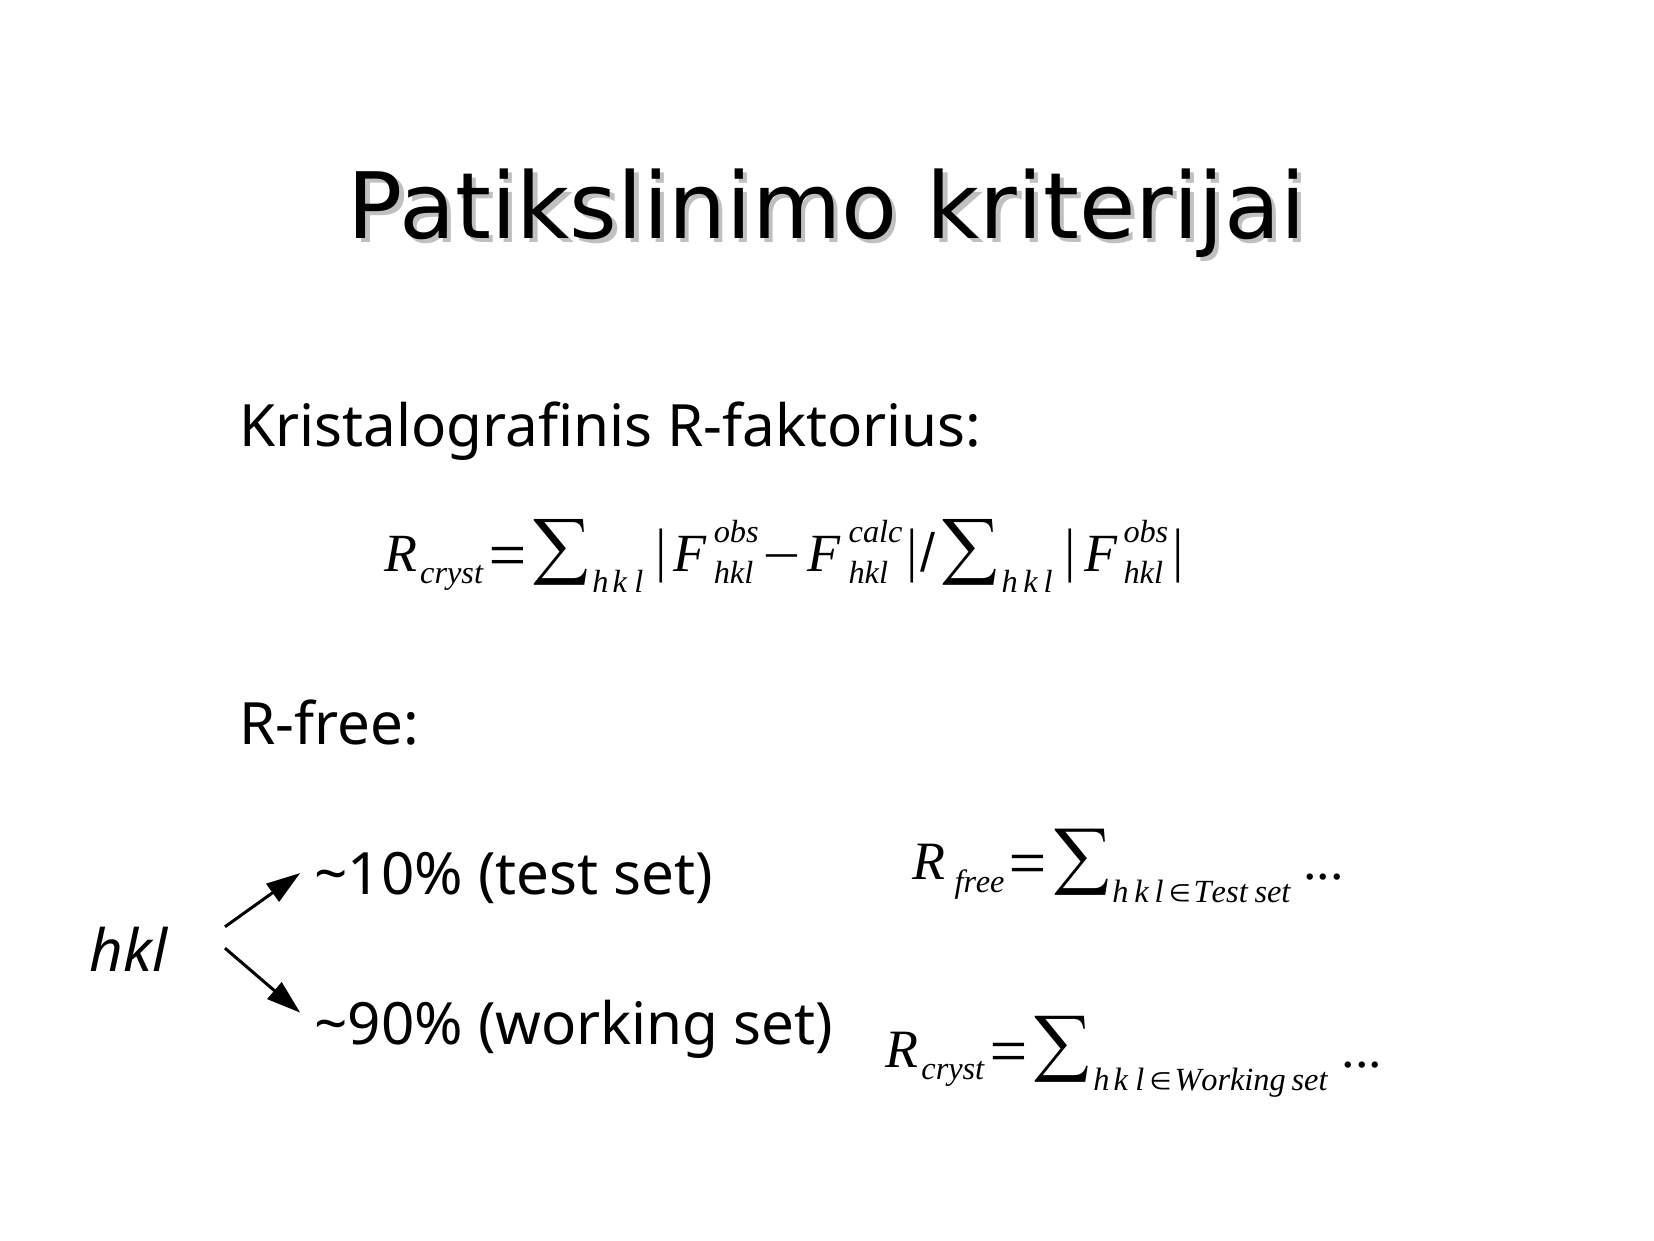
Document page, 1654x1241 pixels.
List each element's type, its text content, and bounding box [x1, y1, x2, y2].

chart [876, 1012, 1388, 1098]
text_box Kristalografinis R-faktorius: [225, 376, 1142, 462]
text_box ~90% (working set) [300, 975, 852, 1131]
text_box ~10% (test set) [300, 825, 783, 911]
chart [903, 825, 1351, 910]
title Patikslinimo kriterijai [121, 102, 1534, 311]
text_box R-free: [224, 675, 1163, 761]
chart [375, 515, 1196, 601]
text_box hkl [75, 901, 220, 990]
text_box [948, 862, 1388, 946]
